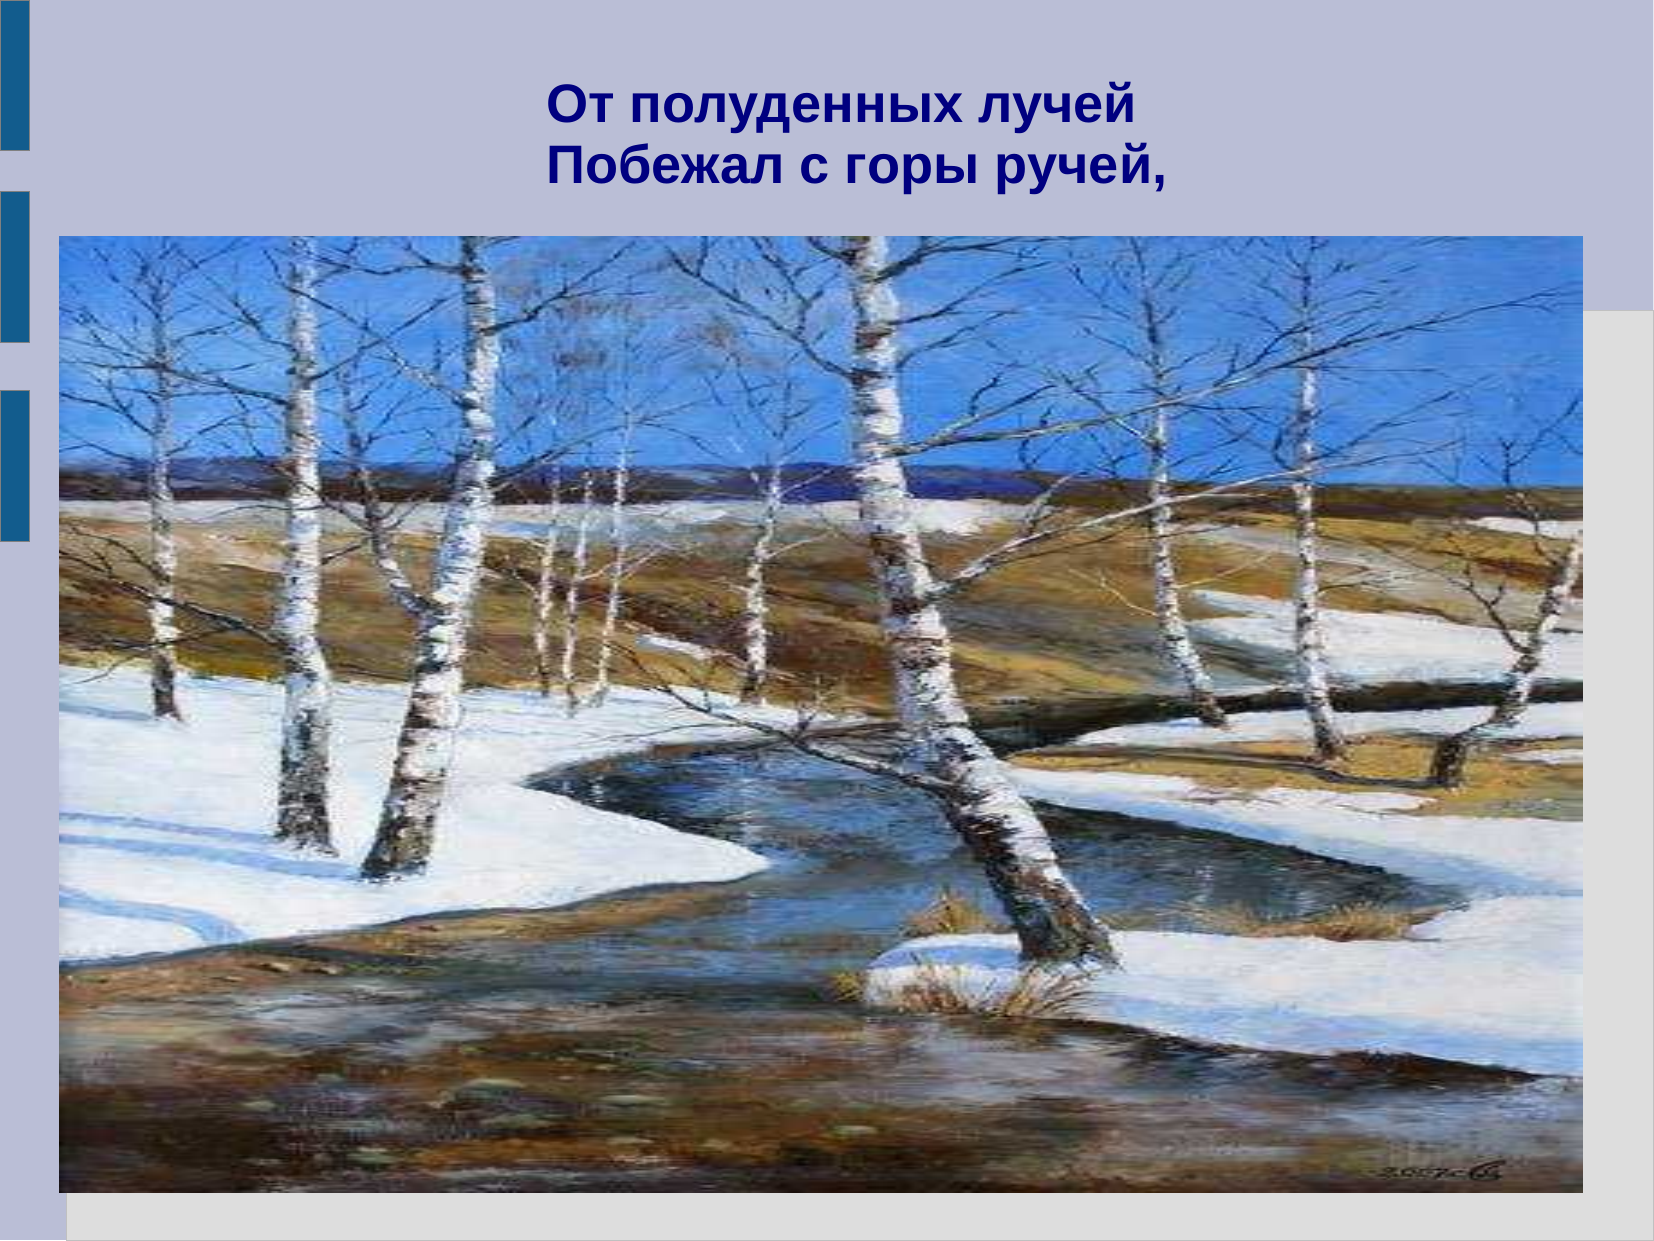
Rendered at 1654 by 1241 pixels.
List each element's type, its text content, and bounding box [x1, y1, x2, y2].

text_box От полуденных лучей Побежал с горы ручей, [531, 66, 1347, 206]
picture [59, 236, 1583, 1193]
